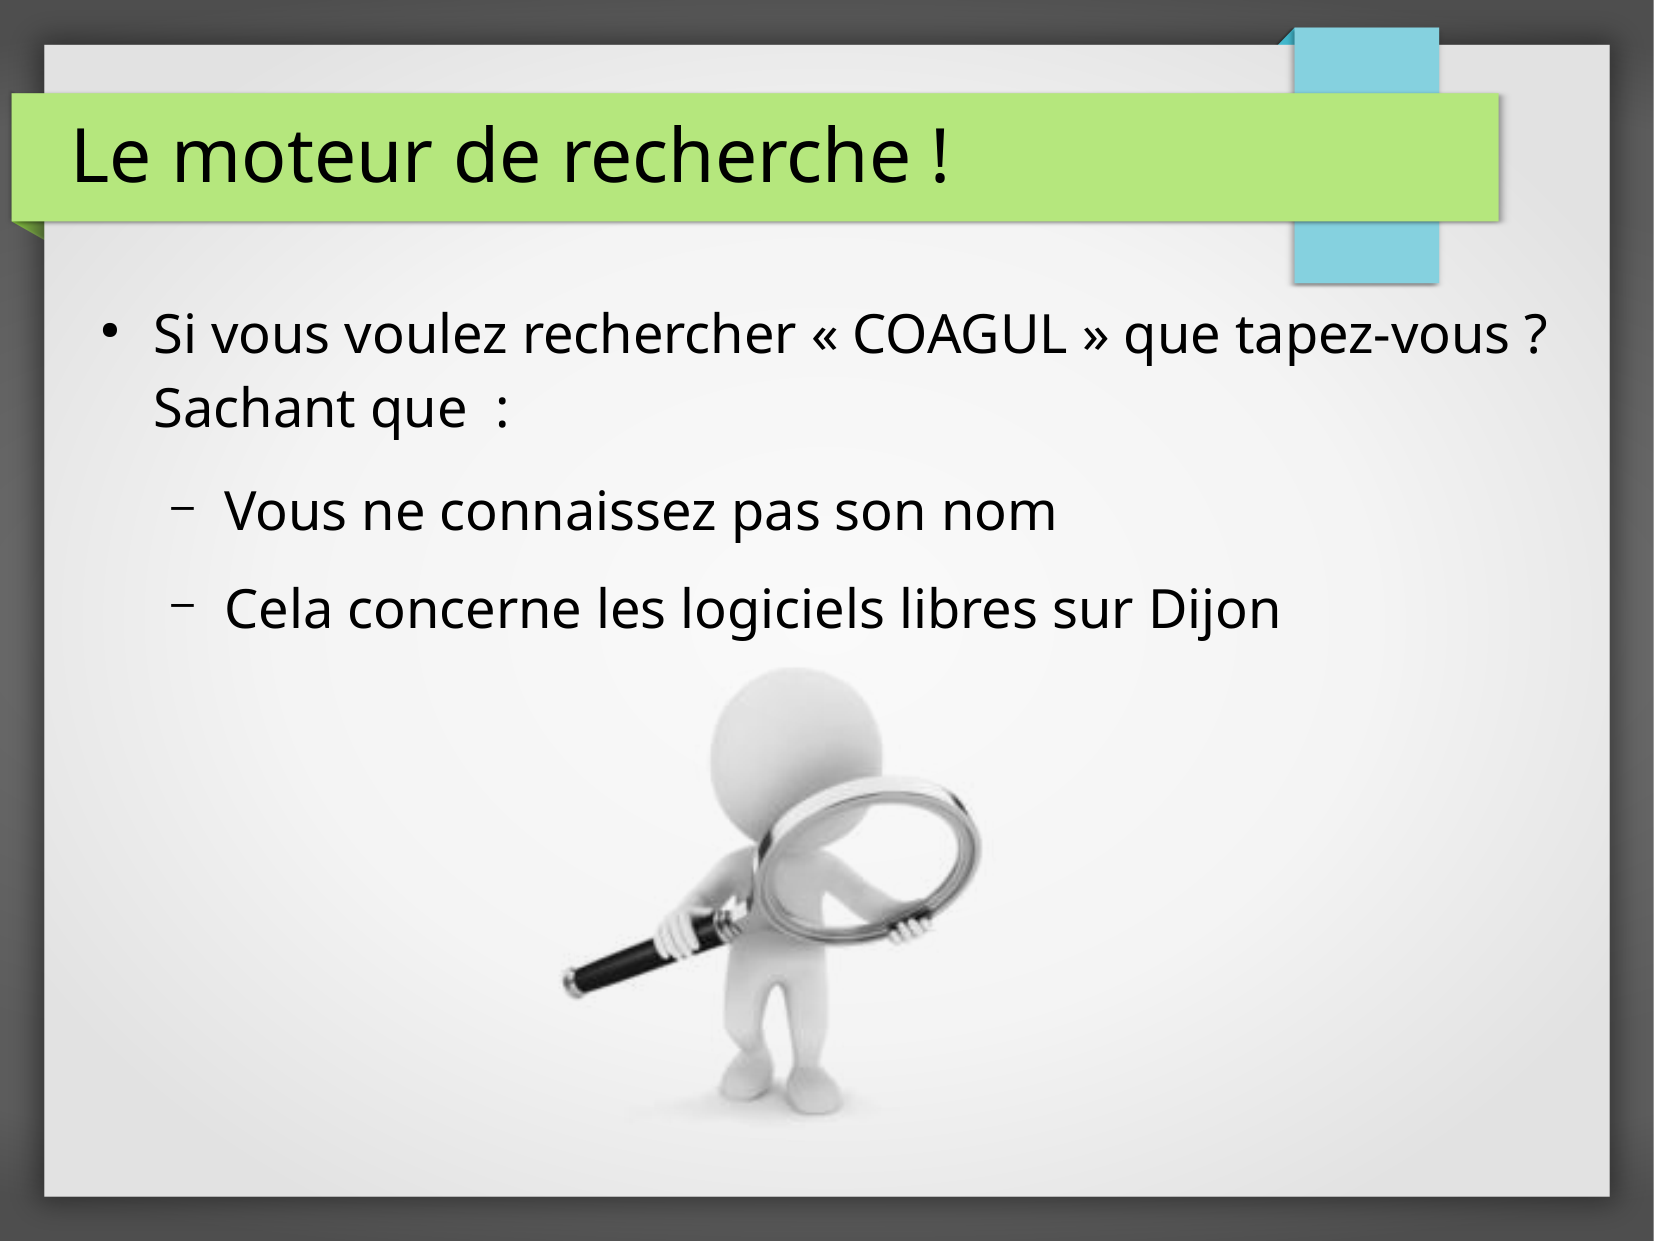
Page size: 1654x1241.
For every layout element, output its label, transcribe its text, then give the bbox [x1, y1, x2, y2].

title Le moteur de recherche ! [70, 60, 1524, 248]
picture [0, 0, 1654, 1241]
list Si vous voulez rechercher « COAGUL » que tapez-vous ? Sachant que : Vous ne connaissez pas son nom Cela concerne les logiciels libres sur Dijon [82, 295, 1571, 1015]
